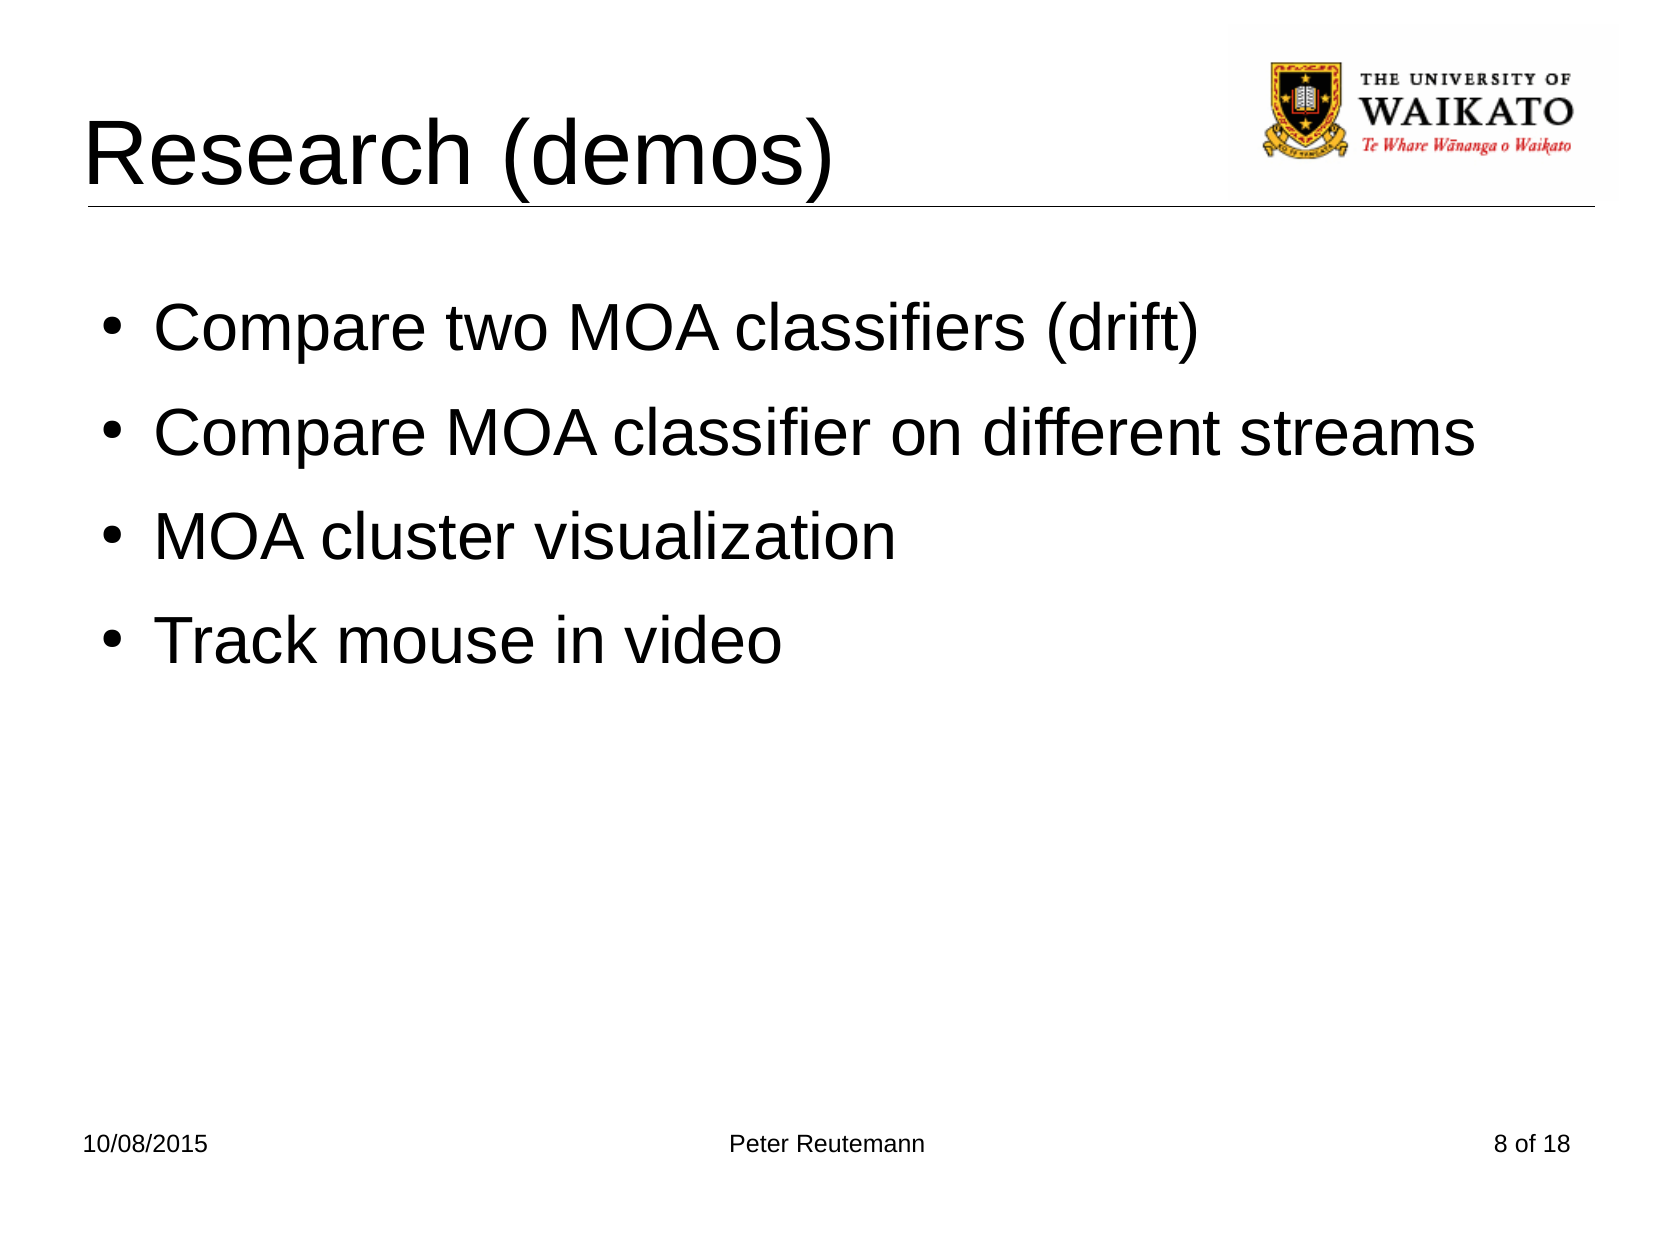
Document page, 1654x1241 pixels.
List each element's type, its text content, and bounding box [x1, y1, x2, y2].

list Compare two MOA classifiers (drift) Compare MOA classifier on different streams MOA cluster visualization Track mouse in video [82, 290, 1571, 1010]
picture [1228, 24, 1619, 201]
title Research (demos) [82, 49, 1571, 257]
